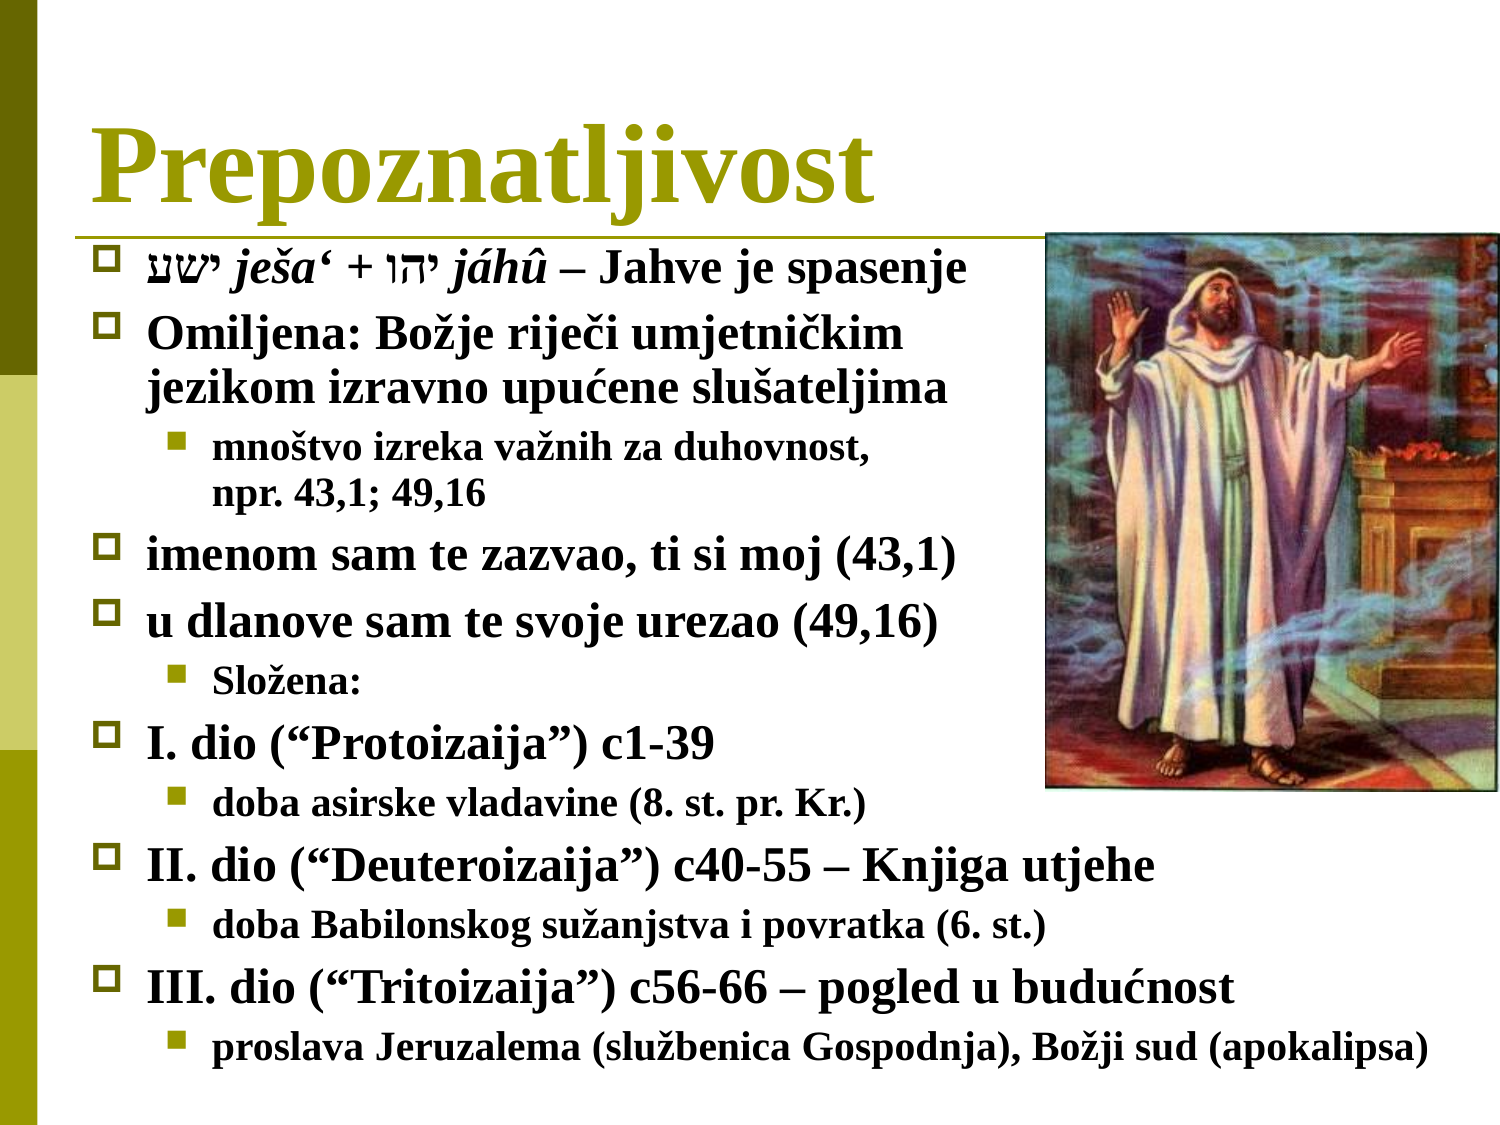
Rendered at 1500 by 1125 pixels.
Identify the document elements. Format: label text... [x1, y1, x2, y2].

picture [1045, 232, 1500, 792]
title Prepoznatljivost [75, 45, 1426, 232]
list ישע ješa‘ + יהו jáhû – Jahve je spasenje Omiljena: Božje riječi umjetničkim jezikom izravno upućene slušateljima mnoštvo izreka važnih za duhovnost, npr. 43,1; 49,16 imenom sam te zazvao, ti si moj (43,1) u dlanove sam te svoje urezao (49,16) Složena: I. dio (“Protoizaija”) c1-39 doba asirske vladavine (8. st. pr. Kr.) II. dio (“Deuteroizaija”) c40-55 – Knjiga utjehe doba Babilonskog sužanjstva i povratka (6. st.) III. dio (“Tritoizaija”) c56-66 – pogled u budućnost proslava Jeruzalema (službenica Gospodnja), Božji sud (apokalipsa) [75, 232, 1466, 1125]
